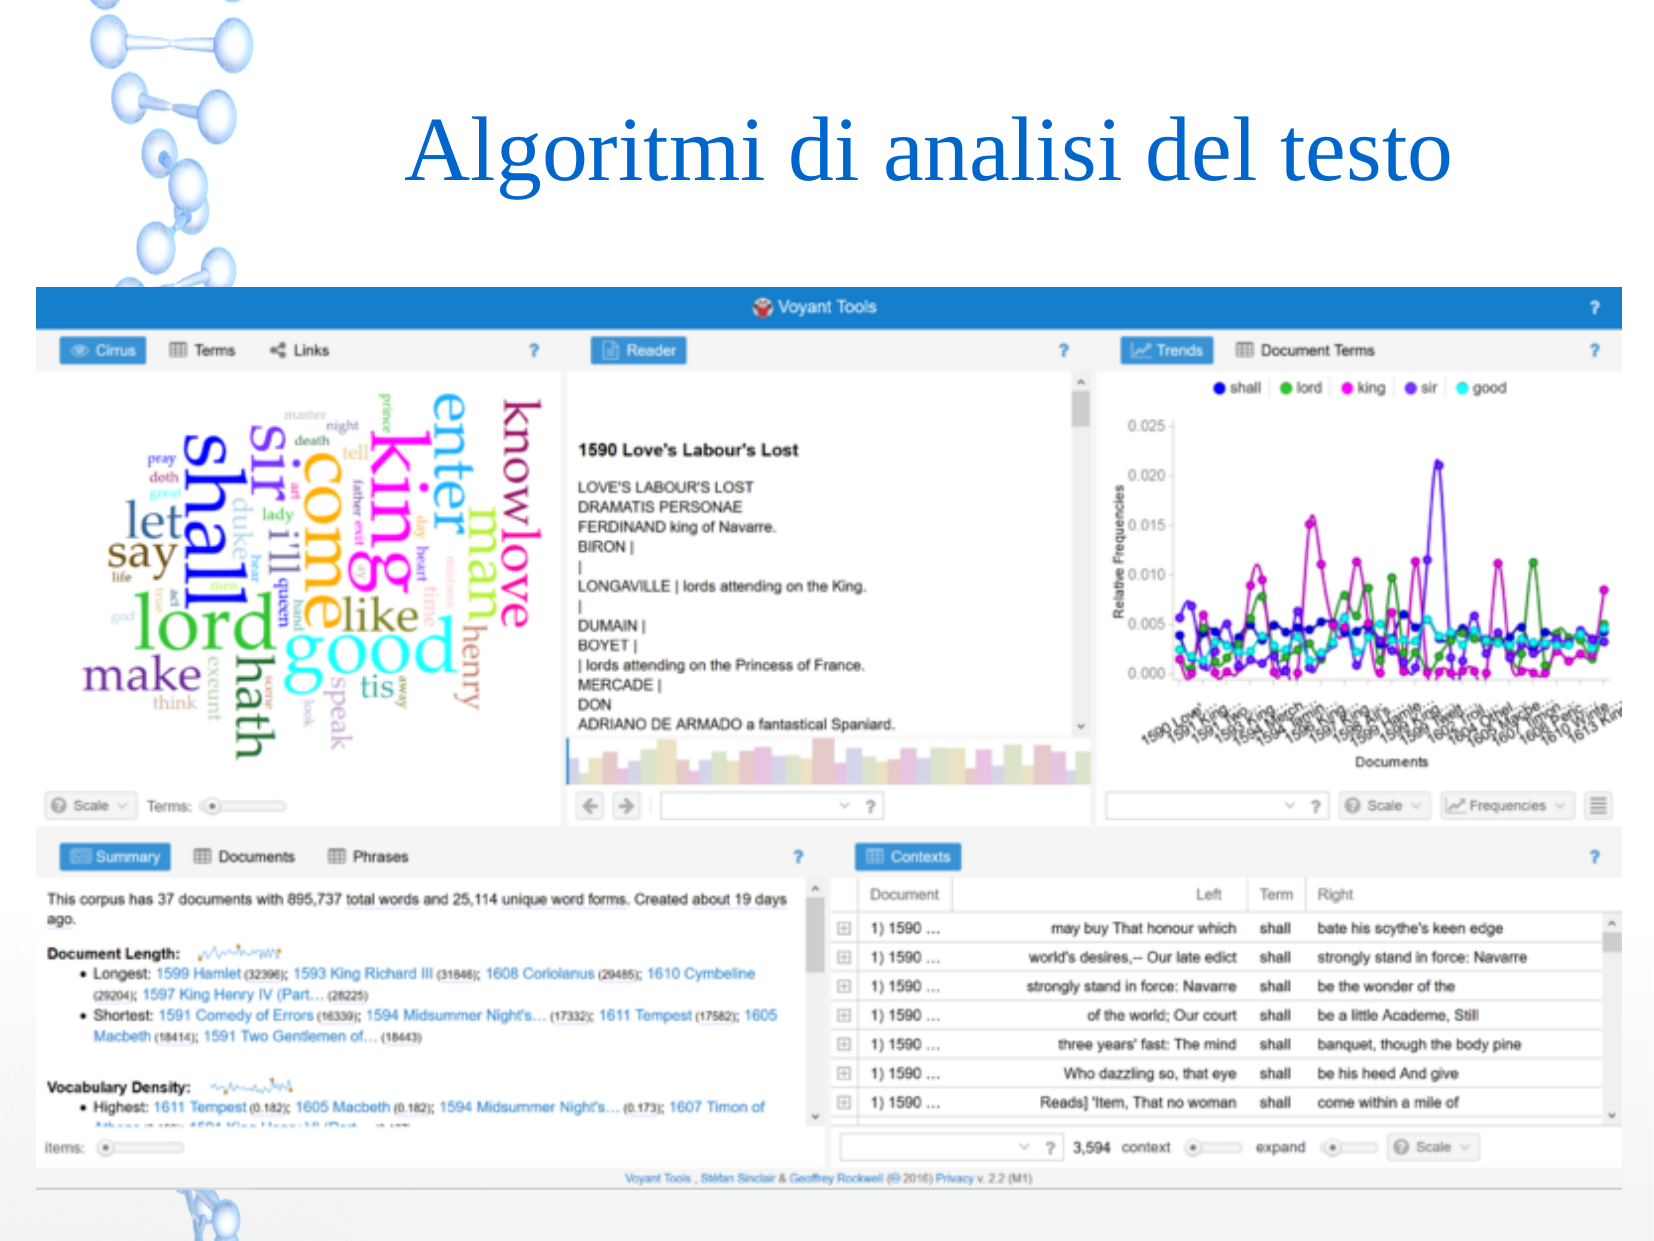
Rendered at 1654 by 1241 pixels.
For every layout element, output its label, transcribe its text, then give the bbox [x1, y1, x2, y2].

title Algoritmi di analisi del testo [265, 47, 1595, 253]
picture [0, 0, 1654, 1241]
